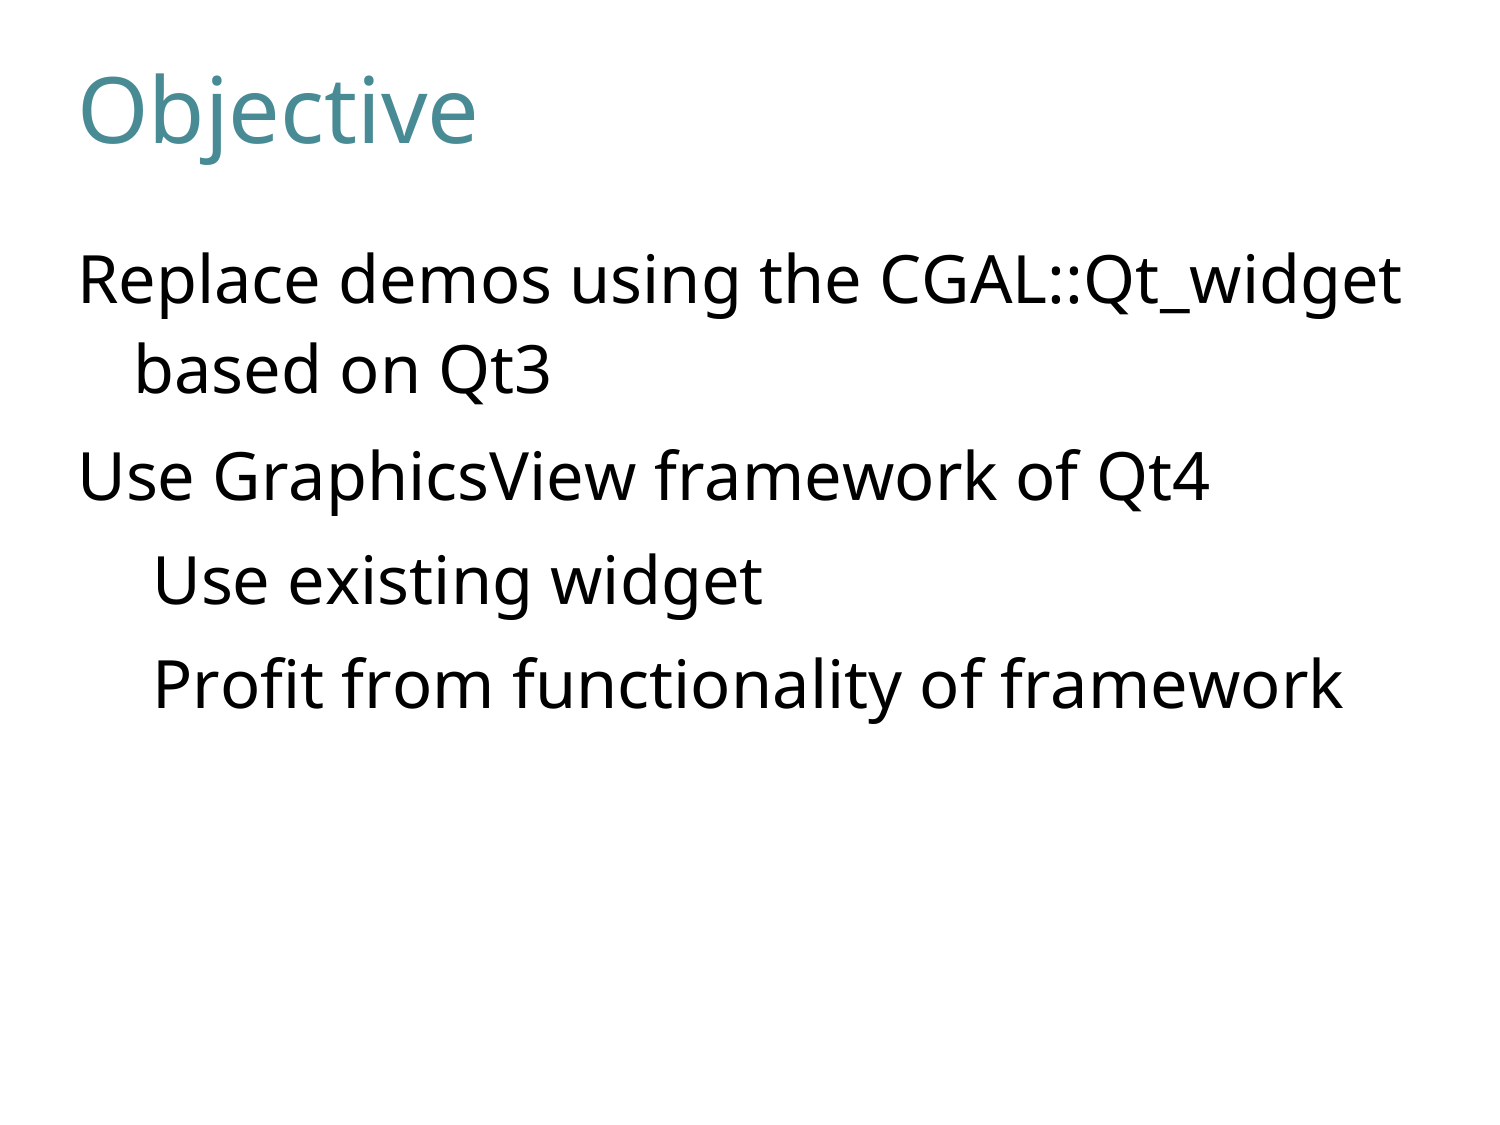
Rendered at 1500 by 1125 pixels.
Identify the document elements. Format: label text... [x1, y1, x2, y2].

title Objective [62, 37, 1393, 224]
list Replace demos using the CGAL::Qt_widget based on Qt3 Use GraphicsView framework of Qt4 Use existing widget Profit from functionality of framework [62, 224, 1474, 1016]
